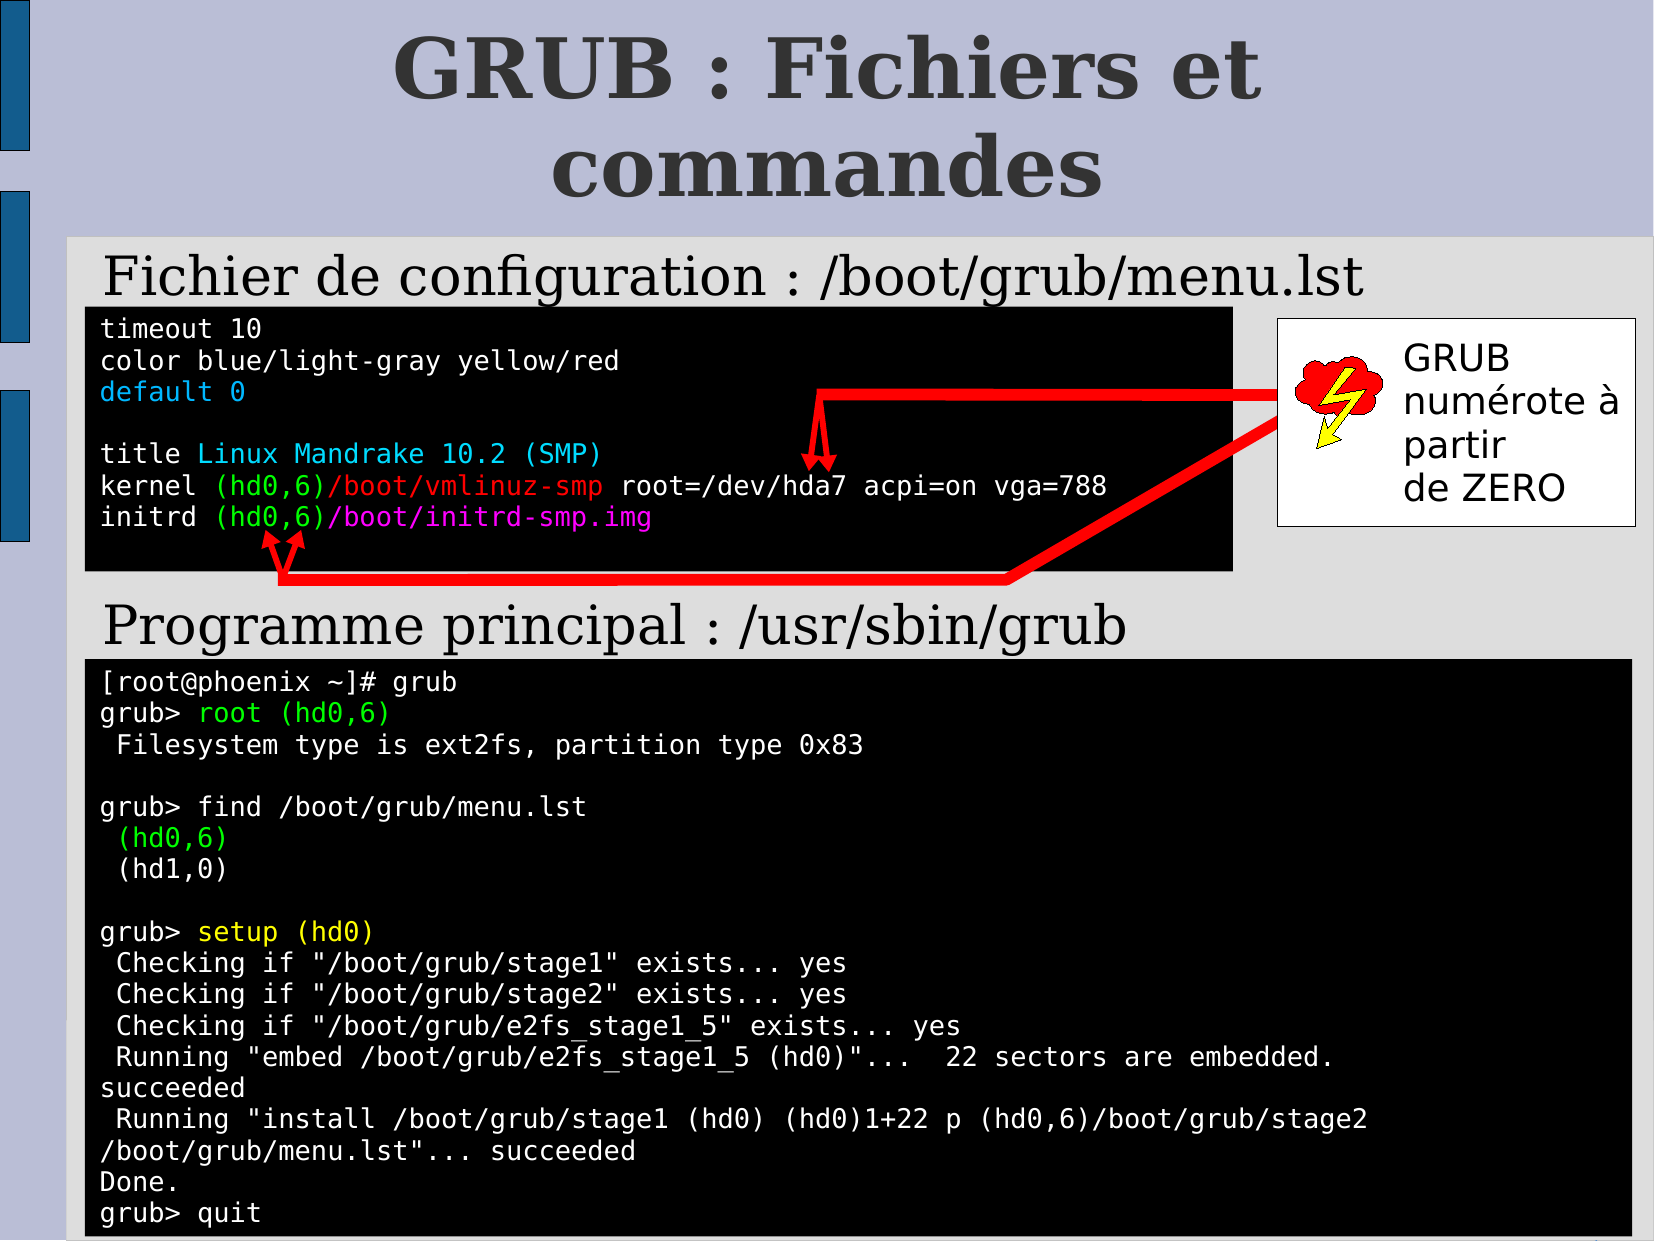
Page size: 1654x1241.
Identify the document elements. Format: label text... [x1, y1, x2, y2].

list Fichier de configuration : /boot/grub/menu.lst [84, 245, 1528, 348]
text_box [root@phoenix ~]# grub grub> root (hd0,6) Filesystem type is ext2fs, partition type 0x83 grub> find /boot/grub/menu.lst (hd0,6) (hd1,0) grub> setup (hd0) Checking if "/boot/grub/stage1" exists... yes Checking if "/boot/grub/stage2" exists... yes Checking if "/boot/grub/e2fs_stage1_5" exists... yes Running "embed /boot/grub/e2fs_stage1_5 (hd0)"... 22 sectors are embedded. succeeded Running "install /boot/grub/stage1 (hd0) (hd0)1+22 p (hd0,6)/boot/grub/stage2 /boot/grub/menu.lst"... succeeded Done. grub> quit [84, 659, 1633, 1237]
text_box [1277, 318, 1636, 527]
text_box GRUB numérote à partir de ZERO [1388, 328, 1654, 518]
text_box [66, 1020, 1654, 1241]
list Programme principal : /usr/sbin/grub [84, 594, 1528, 659]
title GRUB : Fichiers et commandes [121, 14, 1534, 222]
text_box timeout 10 color blue/light-gray yellow/red default 0 title Linux Mandrake 10.2 (SMP) kernel (hd0,6)/boot/vmlinuz-smp root=/dev/hda7 acpi=on vga=788 initrd (hd0,6)/boot/initrd-smp.img [84, 348, 1233, 572]
